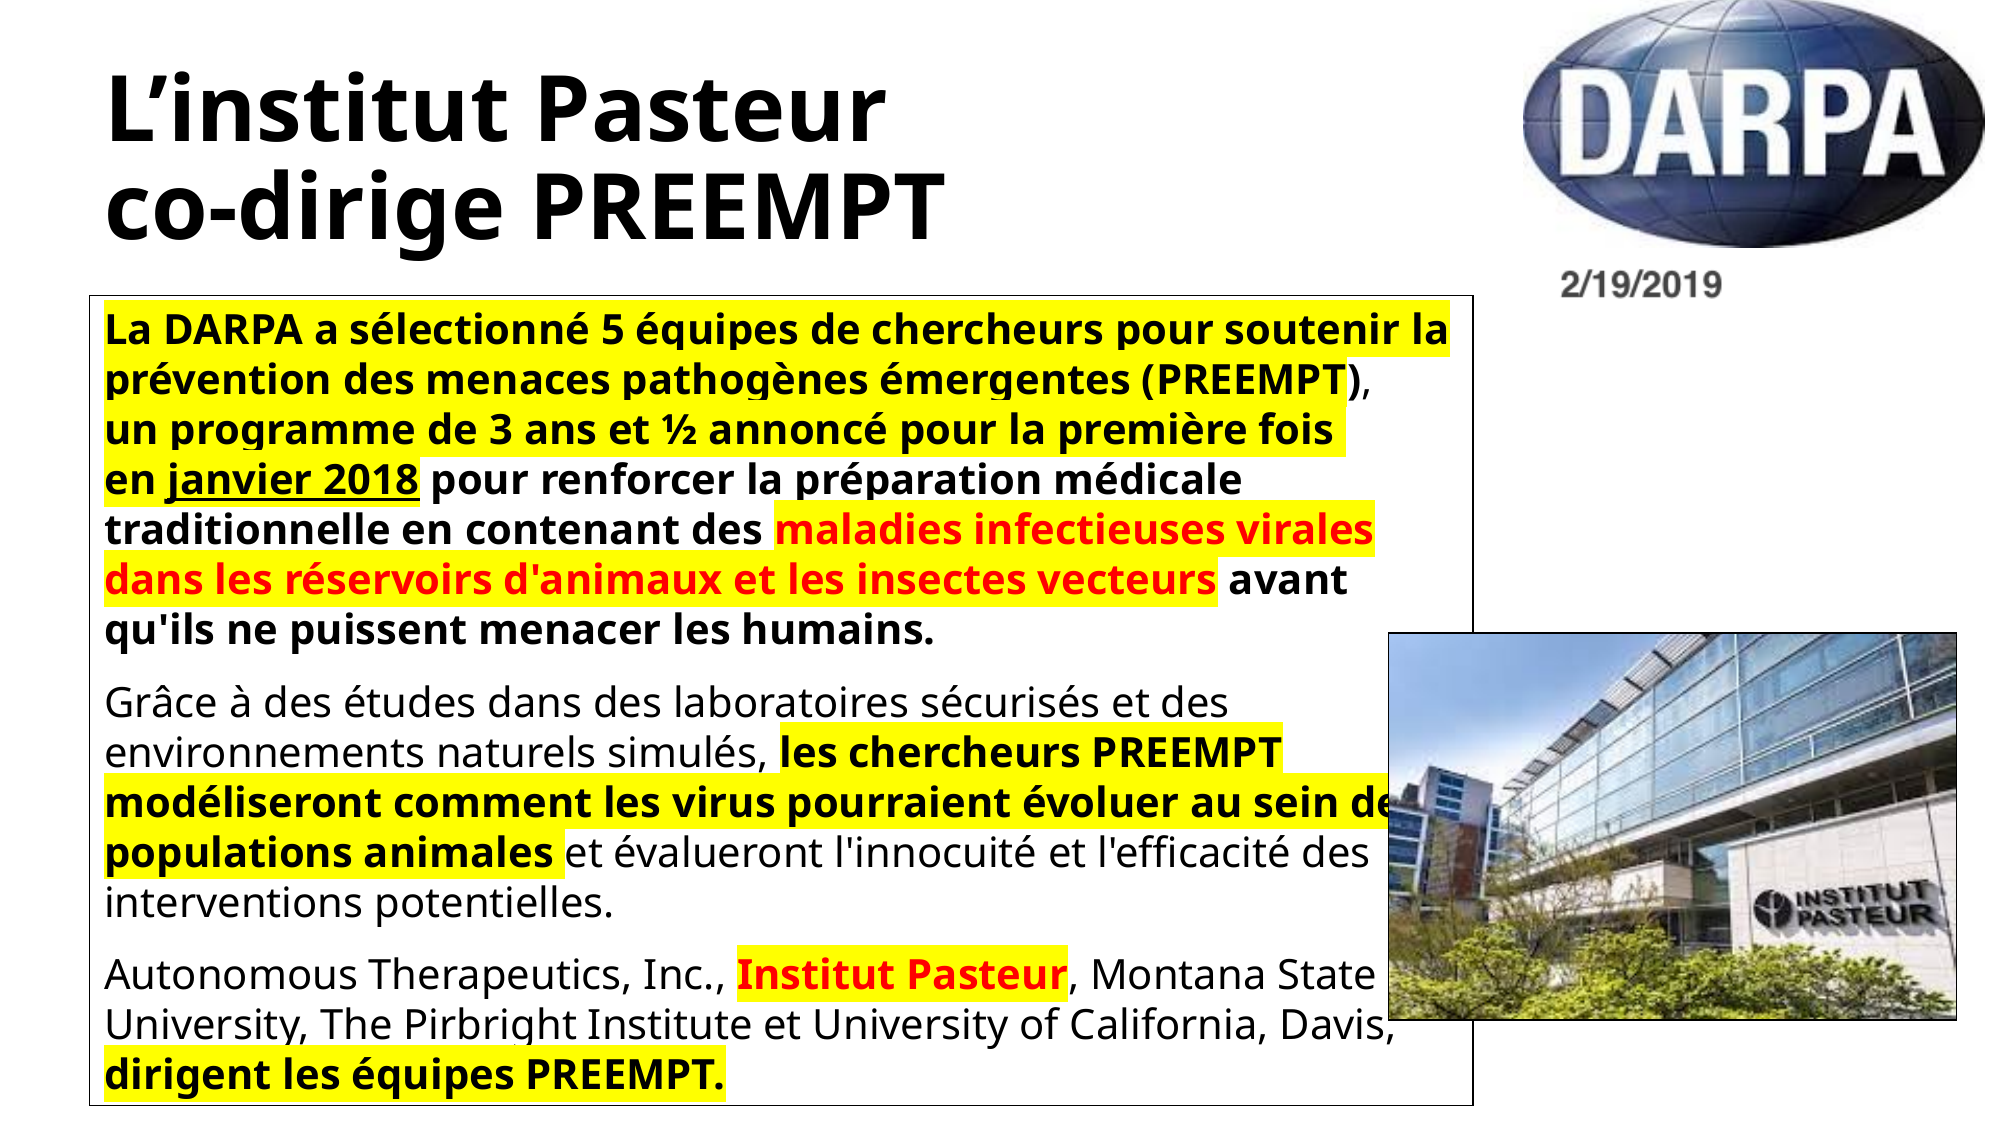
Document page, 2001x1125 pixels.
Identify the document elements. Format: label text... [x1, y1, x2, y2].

picture [1389, 633, 1956, 1020]
picture [1523, 0, 1985, 248]
picture [1533, 270, 1746, 316]
title L’institut Pasteur co-dirige PREEMPT [89, 52, 1815, 270]
text_box La DARPA a sélectionné 5 équipes de chercheurs pour soutenir la prévention des menaces pathogènes émergentes (PREEMPT), un programme de 3 ans et ½ annoncé pour la première fois en janvier 2018 pour renforcer la préparation médicale traditionnelle en contenant des maladies infectieuses virales dans les réservoirs d'animaux et les insectes vecteurs avant qu'ils ne puissent menacer les humains. Grâce à des études dans des laboratoires sécurisés et des environnements naturels simulés, les chercheurs PREEMPT modéliseront comment les virus pourraient évoluer au sein des populations animales et évalueront l'innocuité et l'efficacité des interventions potentielles. Autonomous Therapeutics, Inc., Institut Pasteur, Montana State University, The Pirbright Institute et University of California, Davis, dirigent les équipes PREEMPT. [89, 295, 1473, 1106]
